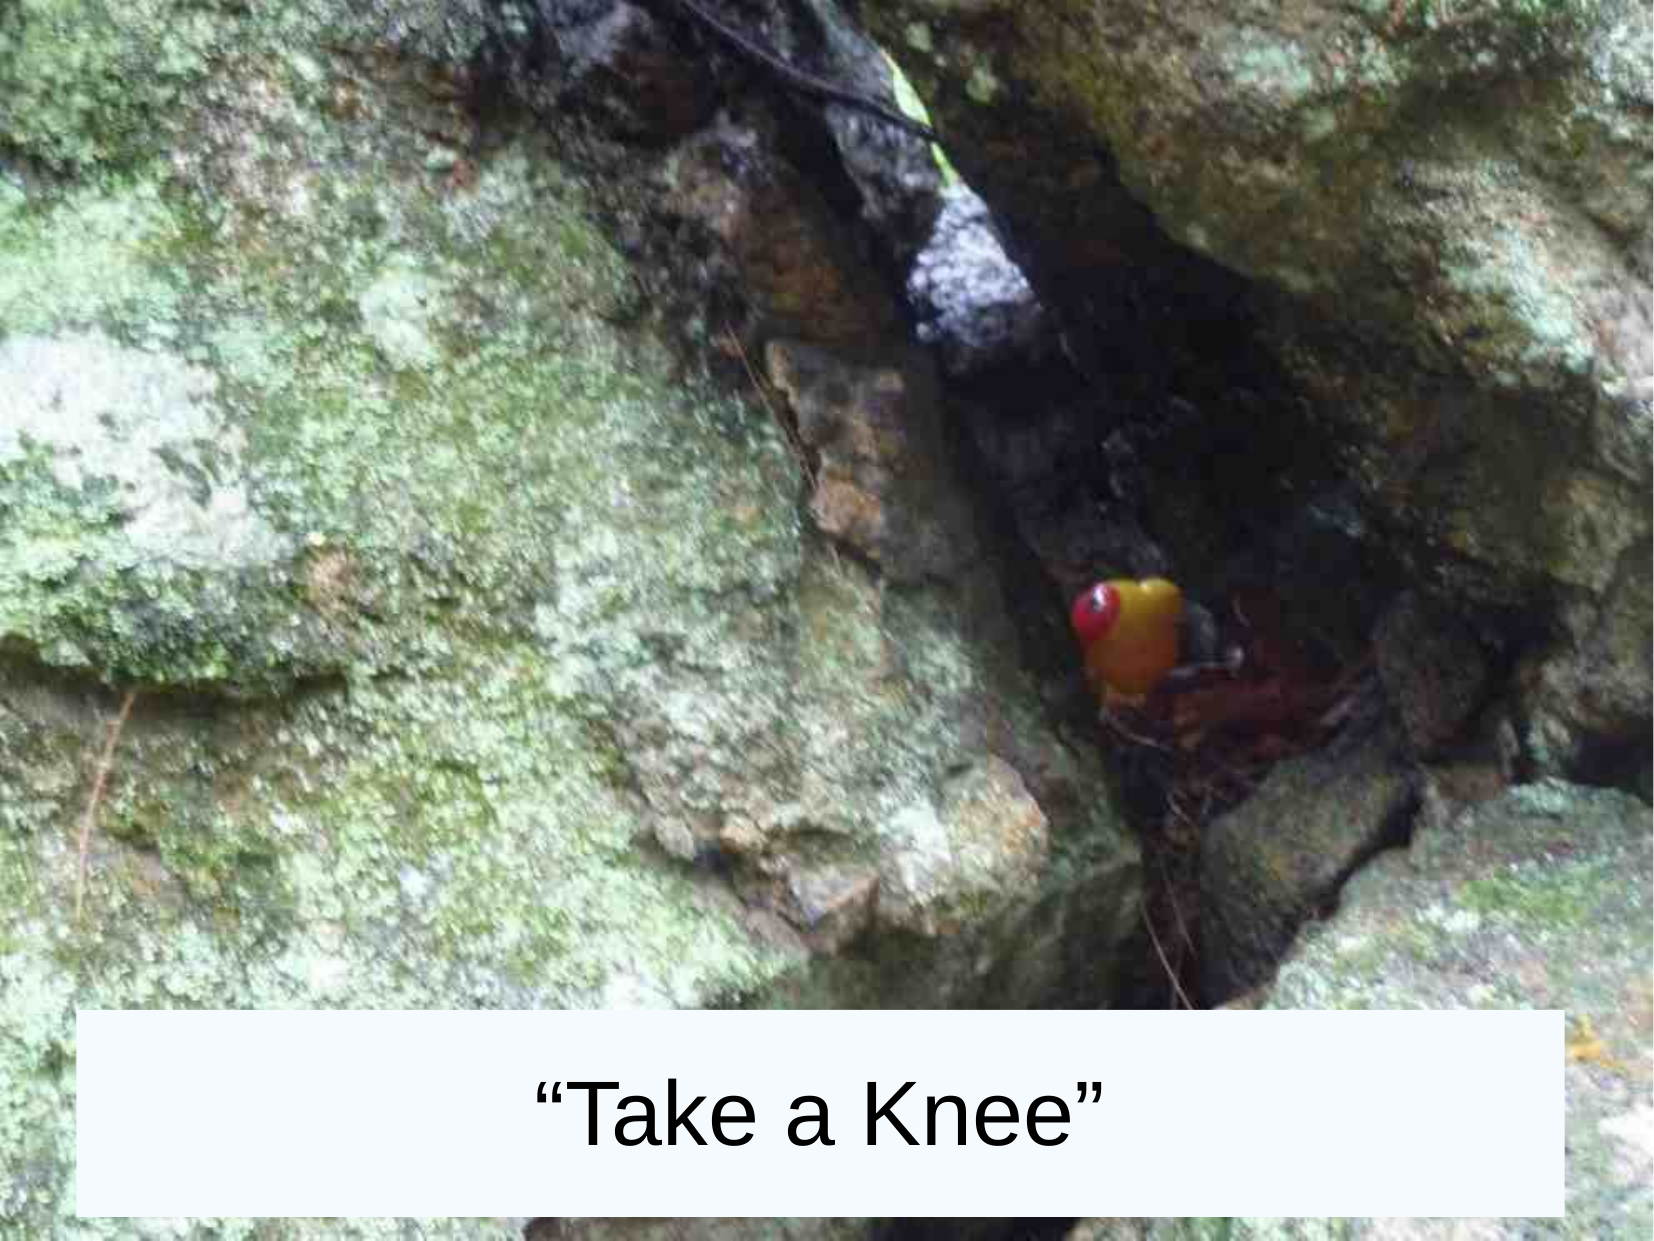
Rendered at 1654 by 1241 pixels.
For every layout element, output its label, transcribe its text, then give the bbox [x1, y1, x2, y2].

title “Take a Knee” [76, 1009, 1565, 1217]
picture [0, 0, 1654, 1241]
